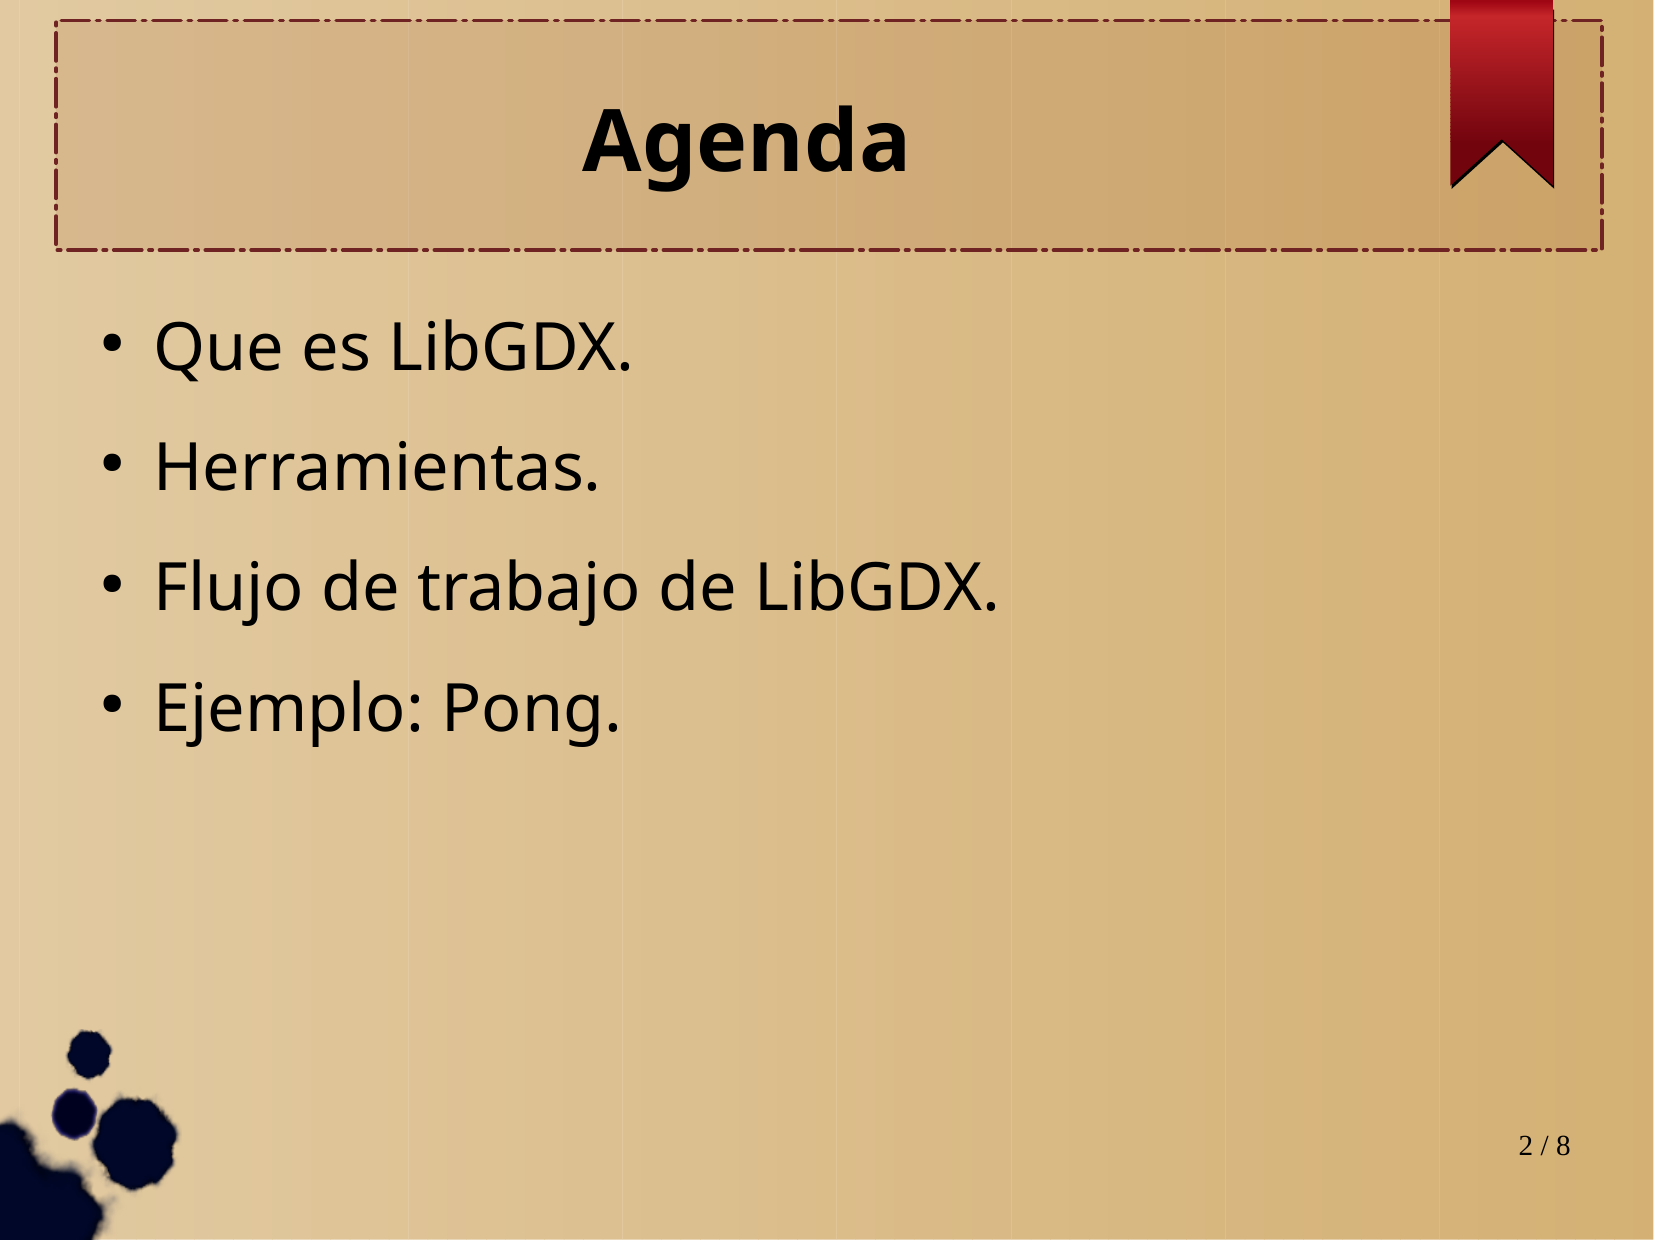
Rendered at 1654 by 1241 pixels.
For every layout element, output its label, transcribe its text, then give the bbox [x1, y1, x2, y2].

list Que es LibGDX. Herramientas. Flujo de trabajo de LibGDX. Ejemplo: Pong. [82, 299, 1571, 1019]
title Agenda [82, 47, 1412, 229]
